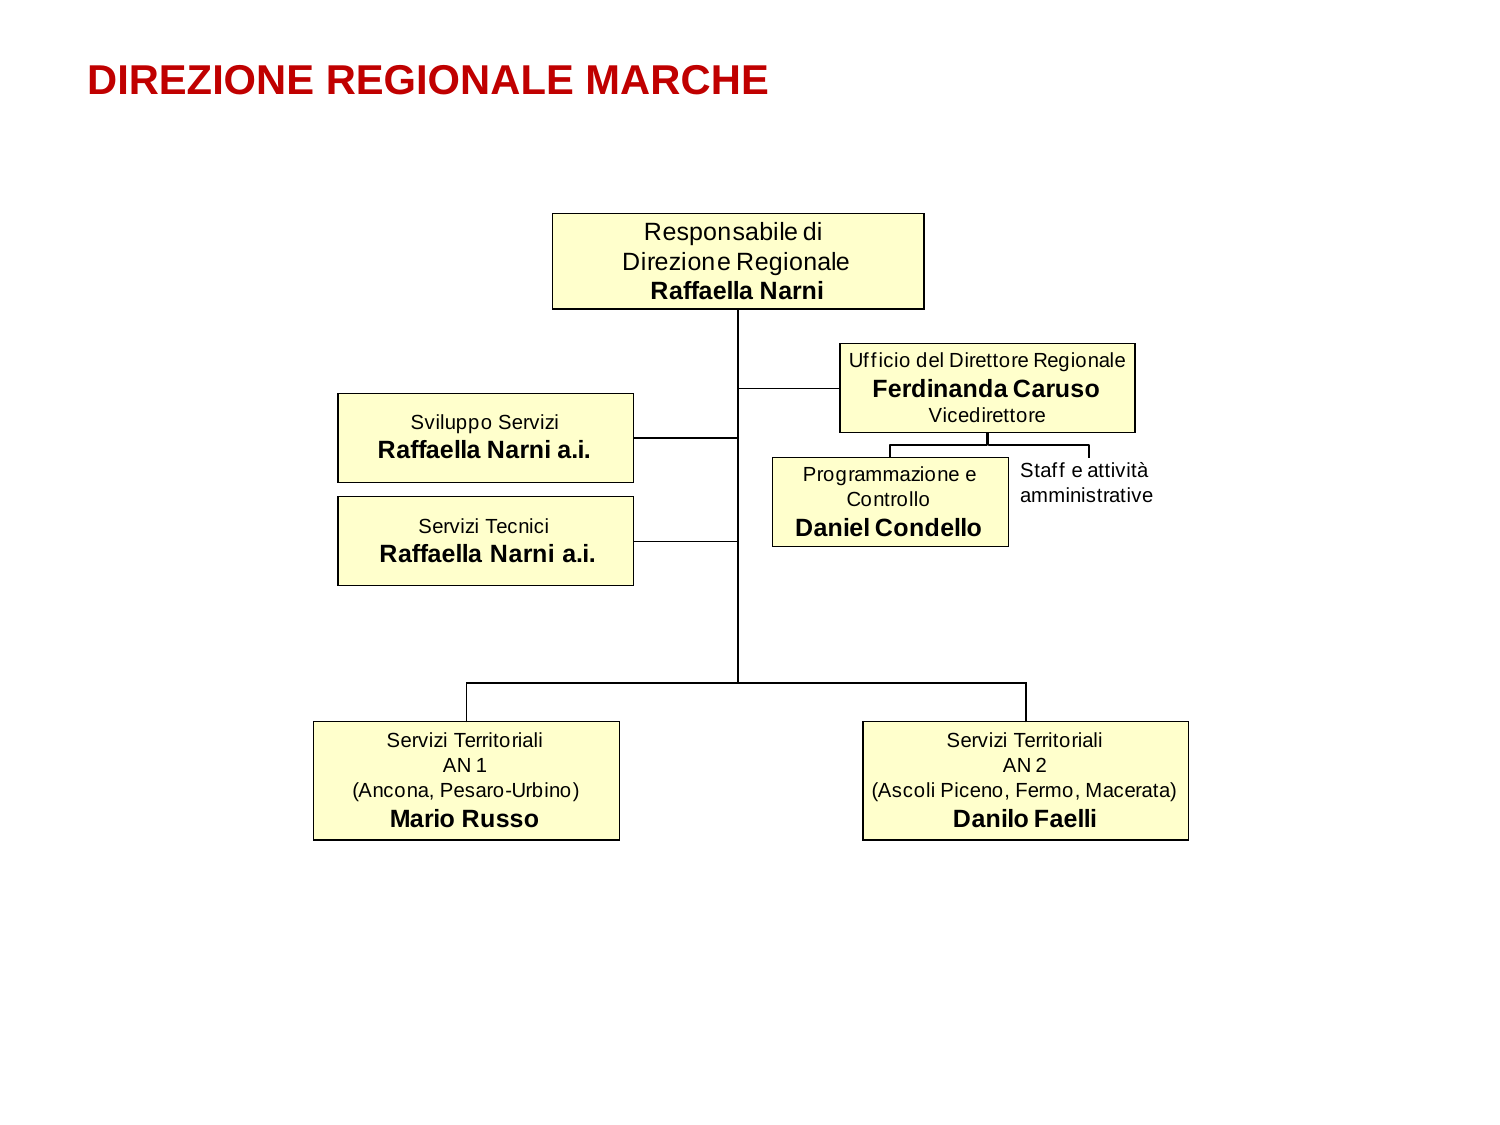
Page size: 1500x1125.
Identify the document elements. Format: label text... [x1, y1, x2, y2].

title DIREZIONE REGIONALE MARCHE [72, 45, 1462, 128]
picture [310, 208, 1190, 841]
